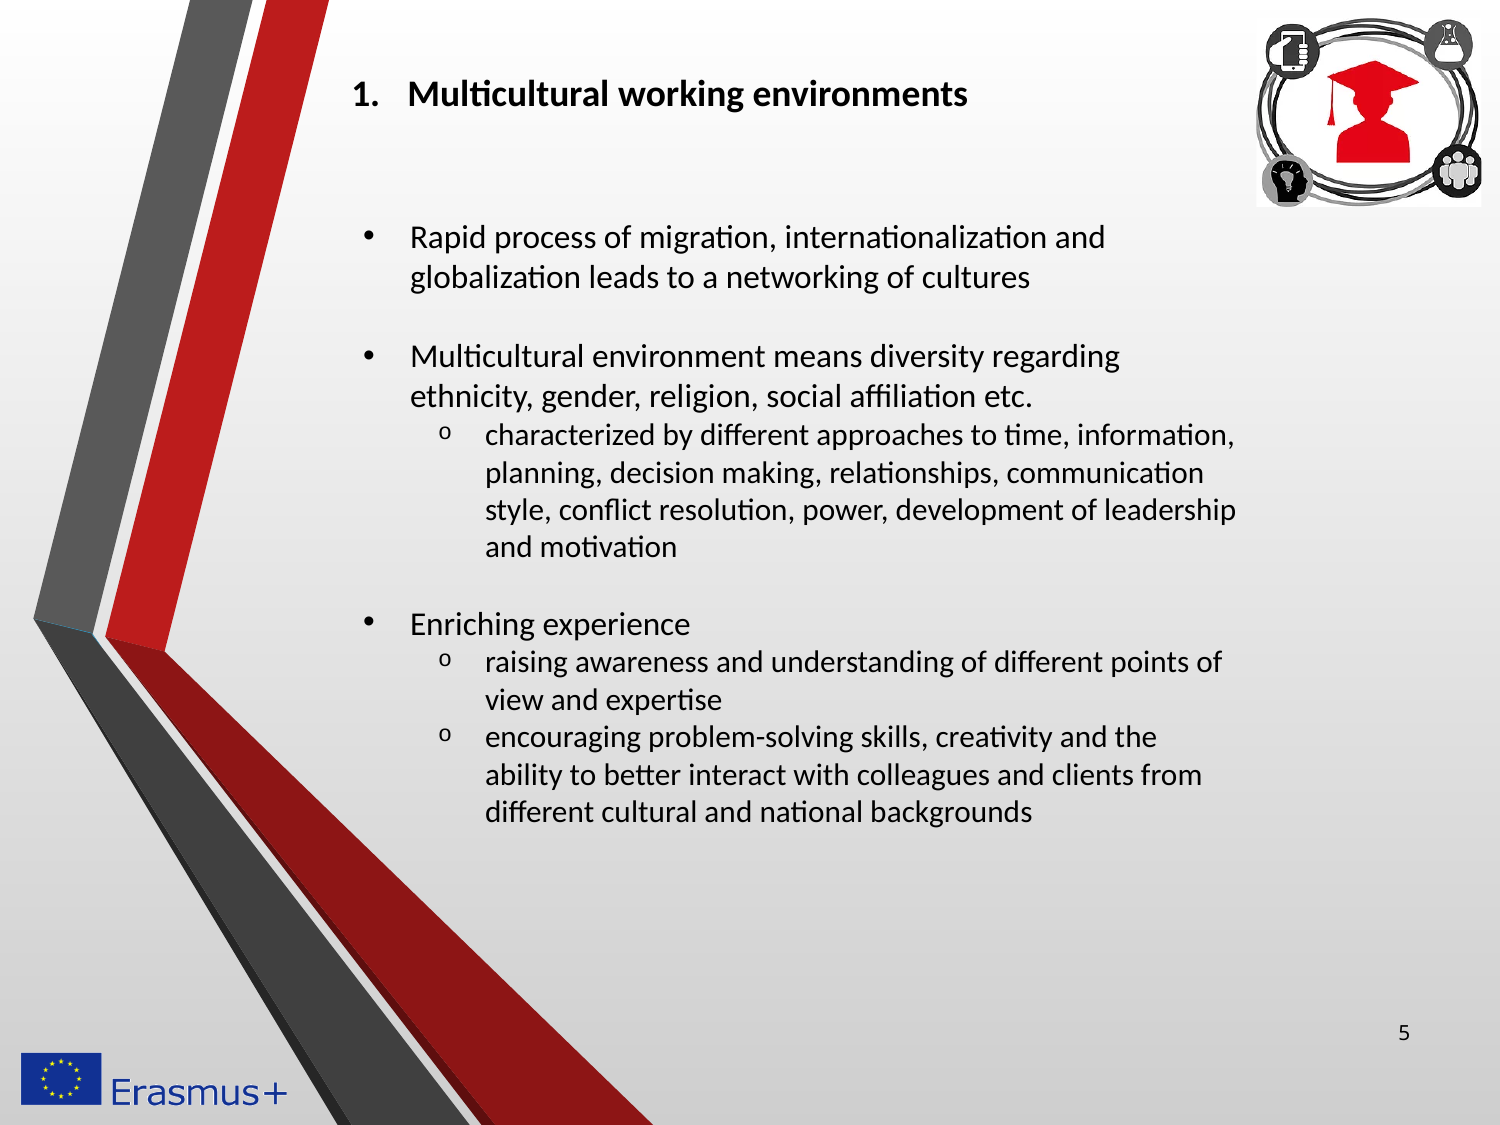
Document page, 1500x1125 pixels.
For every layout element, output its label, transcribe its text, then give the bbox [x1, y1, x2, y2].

text_box Multicultural working environments [336, 61, 1246, 122]
picture [5, 1037, 302, 1120]
slide_number <numer> [1357, 1003, 1425, 1064]
chart [1258, 19, 1483, 209]
picture [1256, 18, 1482, 207]
text_box Rapid process of migration, internationalization and globalization leads to a networking of cultures Multicultural environment means diversity regarding ethnicity, gender, religion, social affiliation etc. characterized by different approaches to time, information, planning, decision making, relationships, communication style, conflict resolution, power, development of leadership and motivation Enriching experience raising awareness and understanding of different points of view and expertise encouraging problem-solving skills, creativity and the ability to better interact with colleagues and clients from different cultural and national backgrounds [348, 207, 1258, 837]
